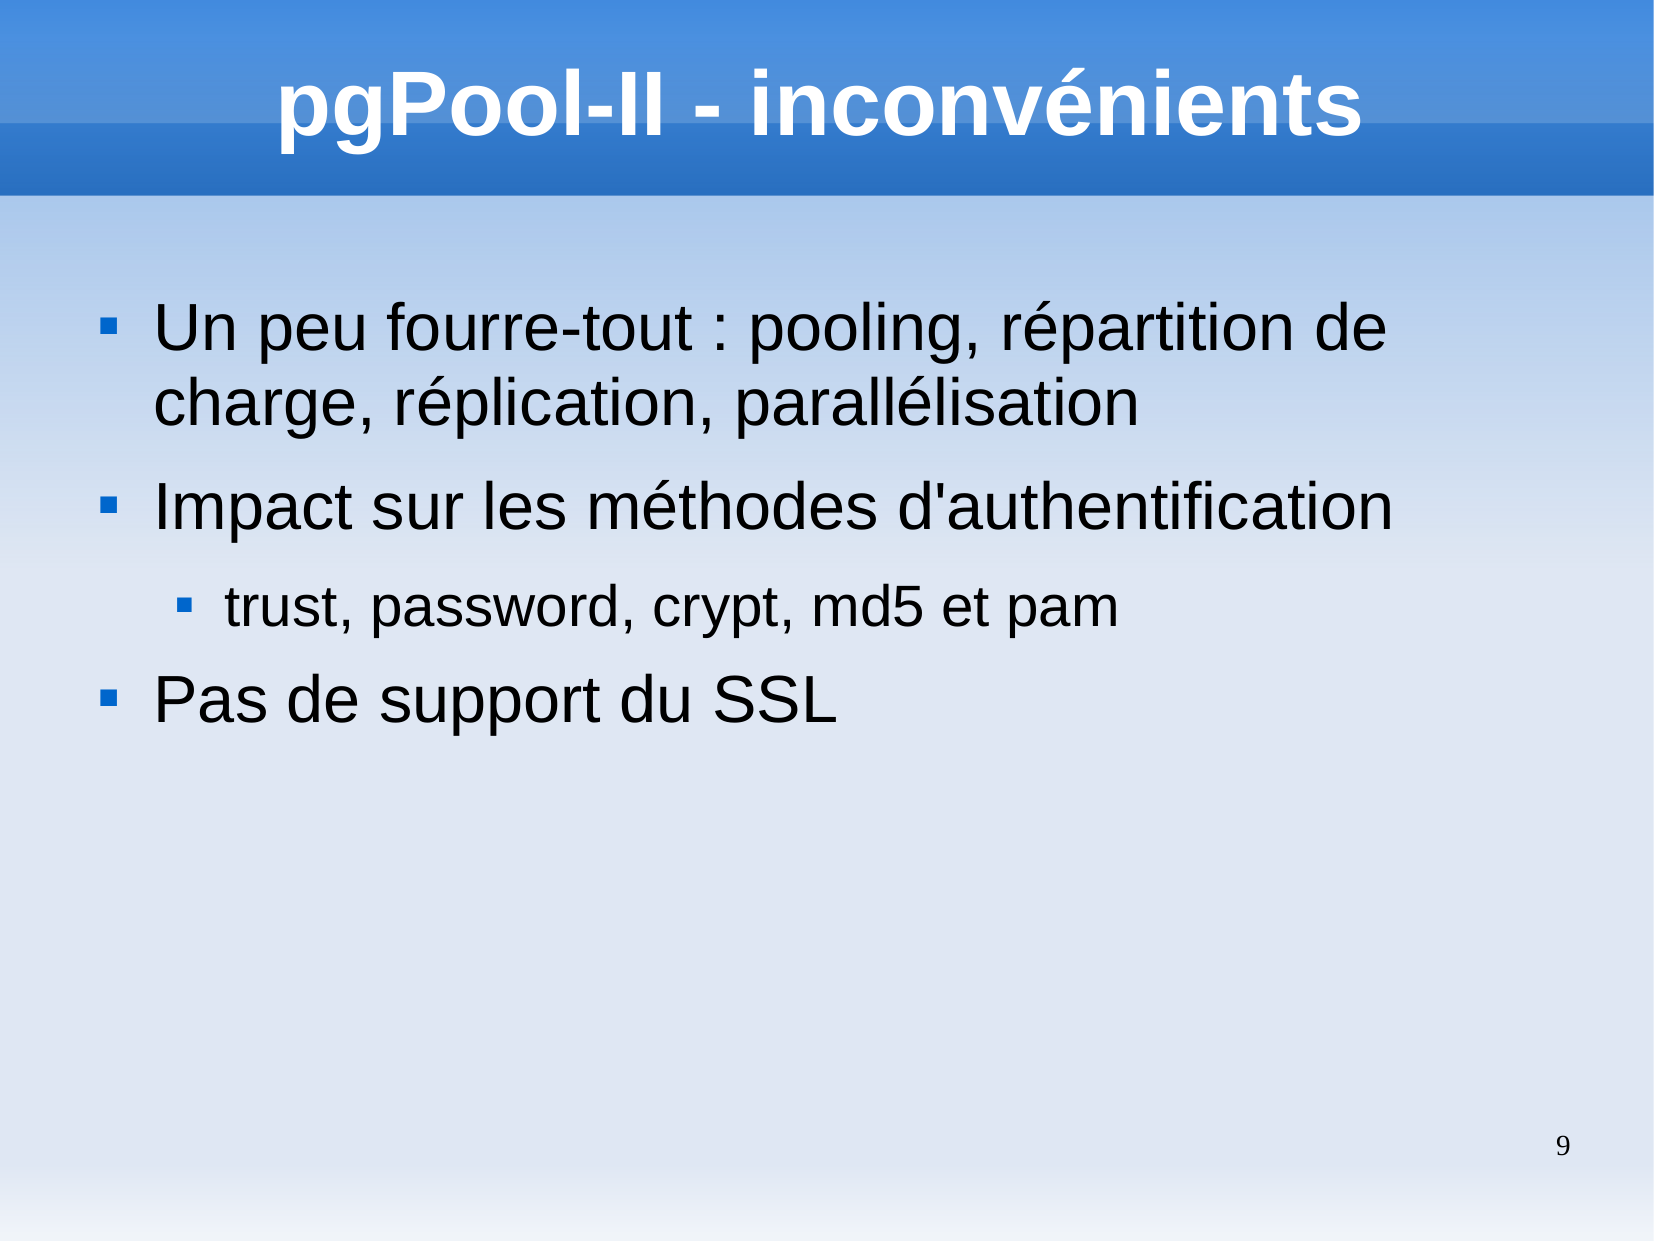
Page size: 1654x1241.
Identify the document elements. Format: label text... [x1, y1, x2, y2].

picture [0, 0, 1654, 1241]
title pgPool-II - inconvénients [76, 7, 1565, 200]
list Un peu fourre-tout : pooling, répartition de charge, réplication, parallélisation Impact sur les méthodes d'authentification trust, password, crypt, md5 et pam Pas de support du SSL [82, 290, 1571, 1094]
